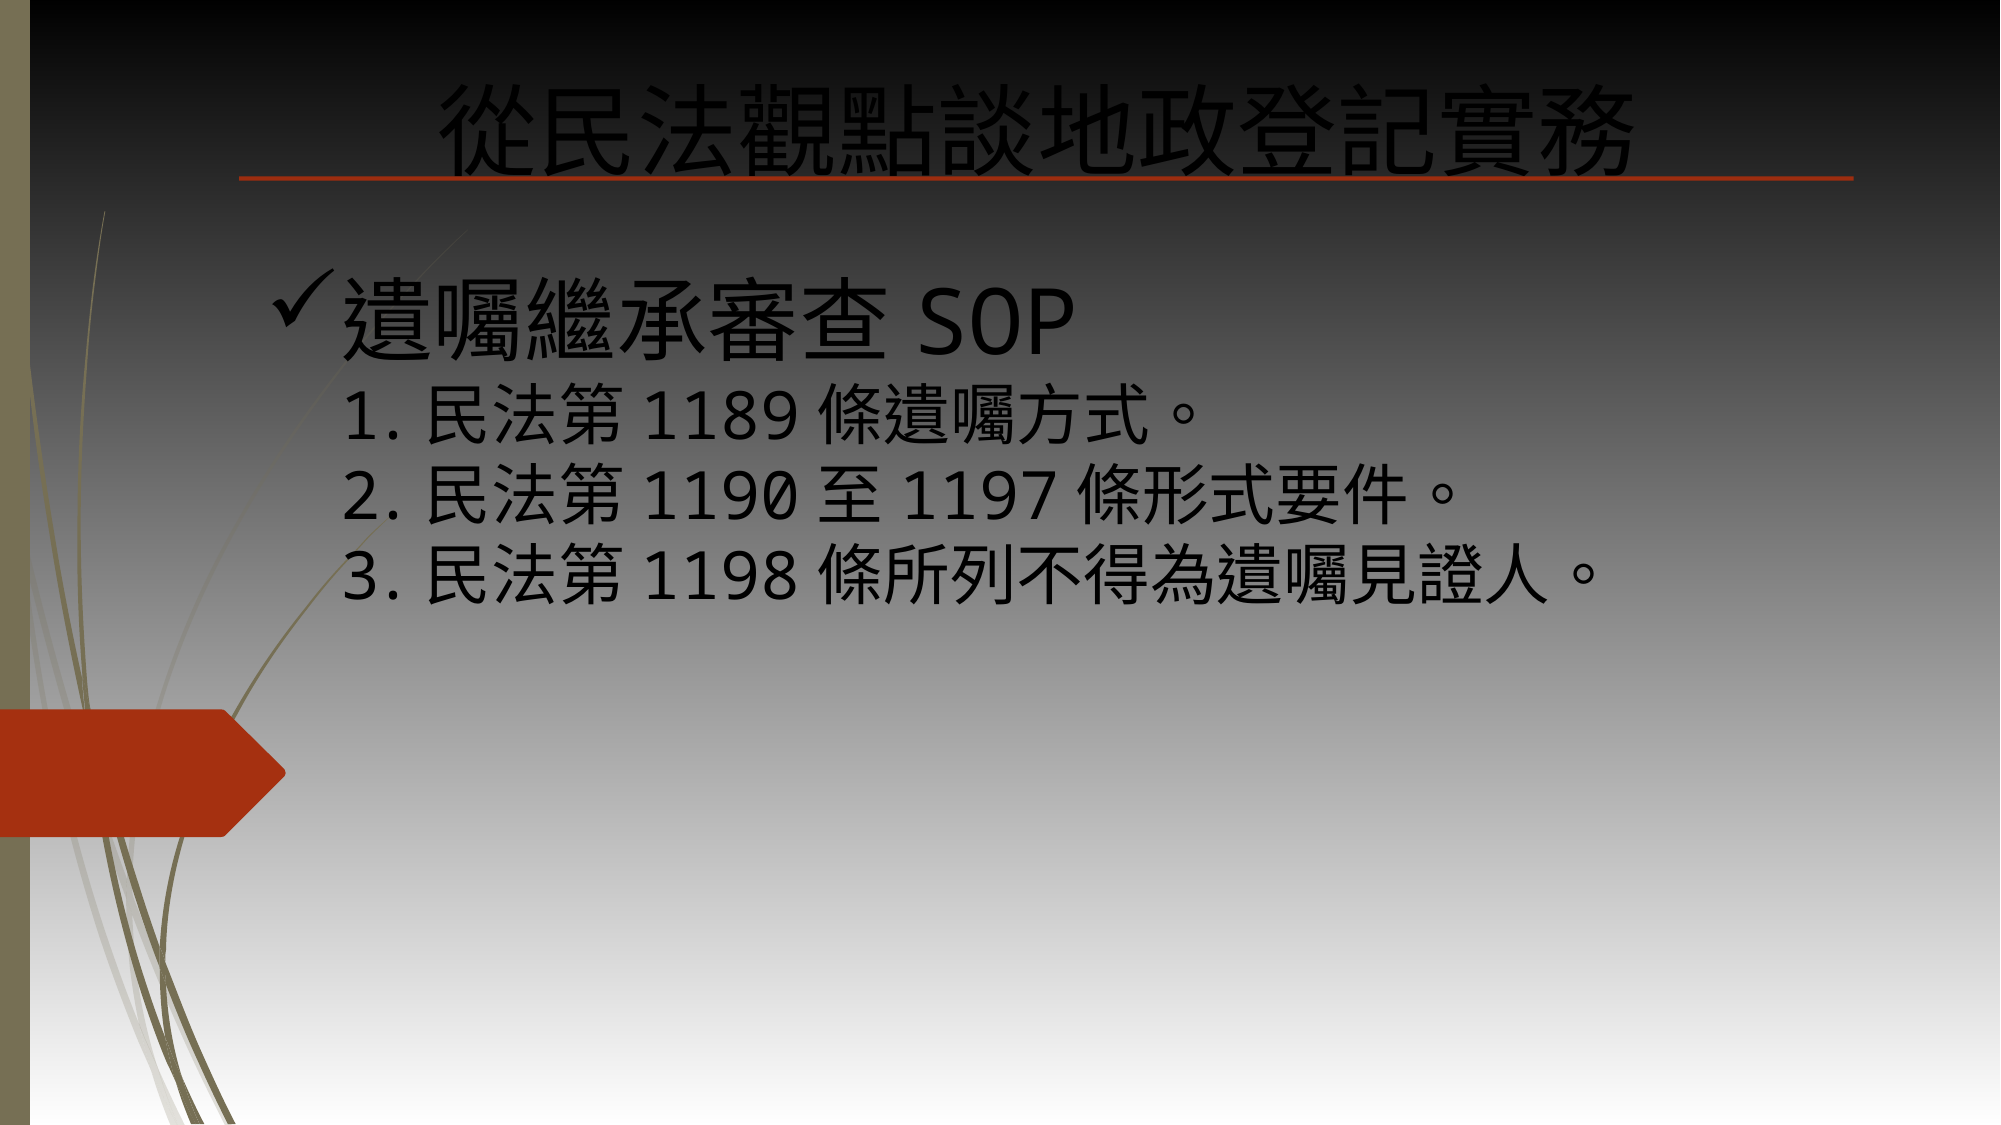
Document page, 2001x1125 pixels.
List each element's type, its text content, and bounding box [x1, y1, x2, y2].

text_box 遺囑繼承審查SOP 民法第1189條遺囑方式。 民法第1190至1197條形式要件。 民法第1198條所列不得為遺囑見證人。 [250, 255, 1925, 701]
text_box 從民法觀點談地政登記實務 [195, 60, 1880, 224]
